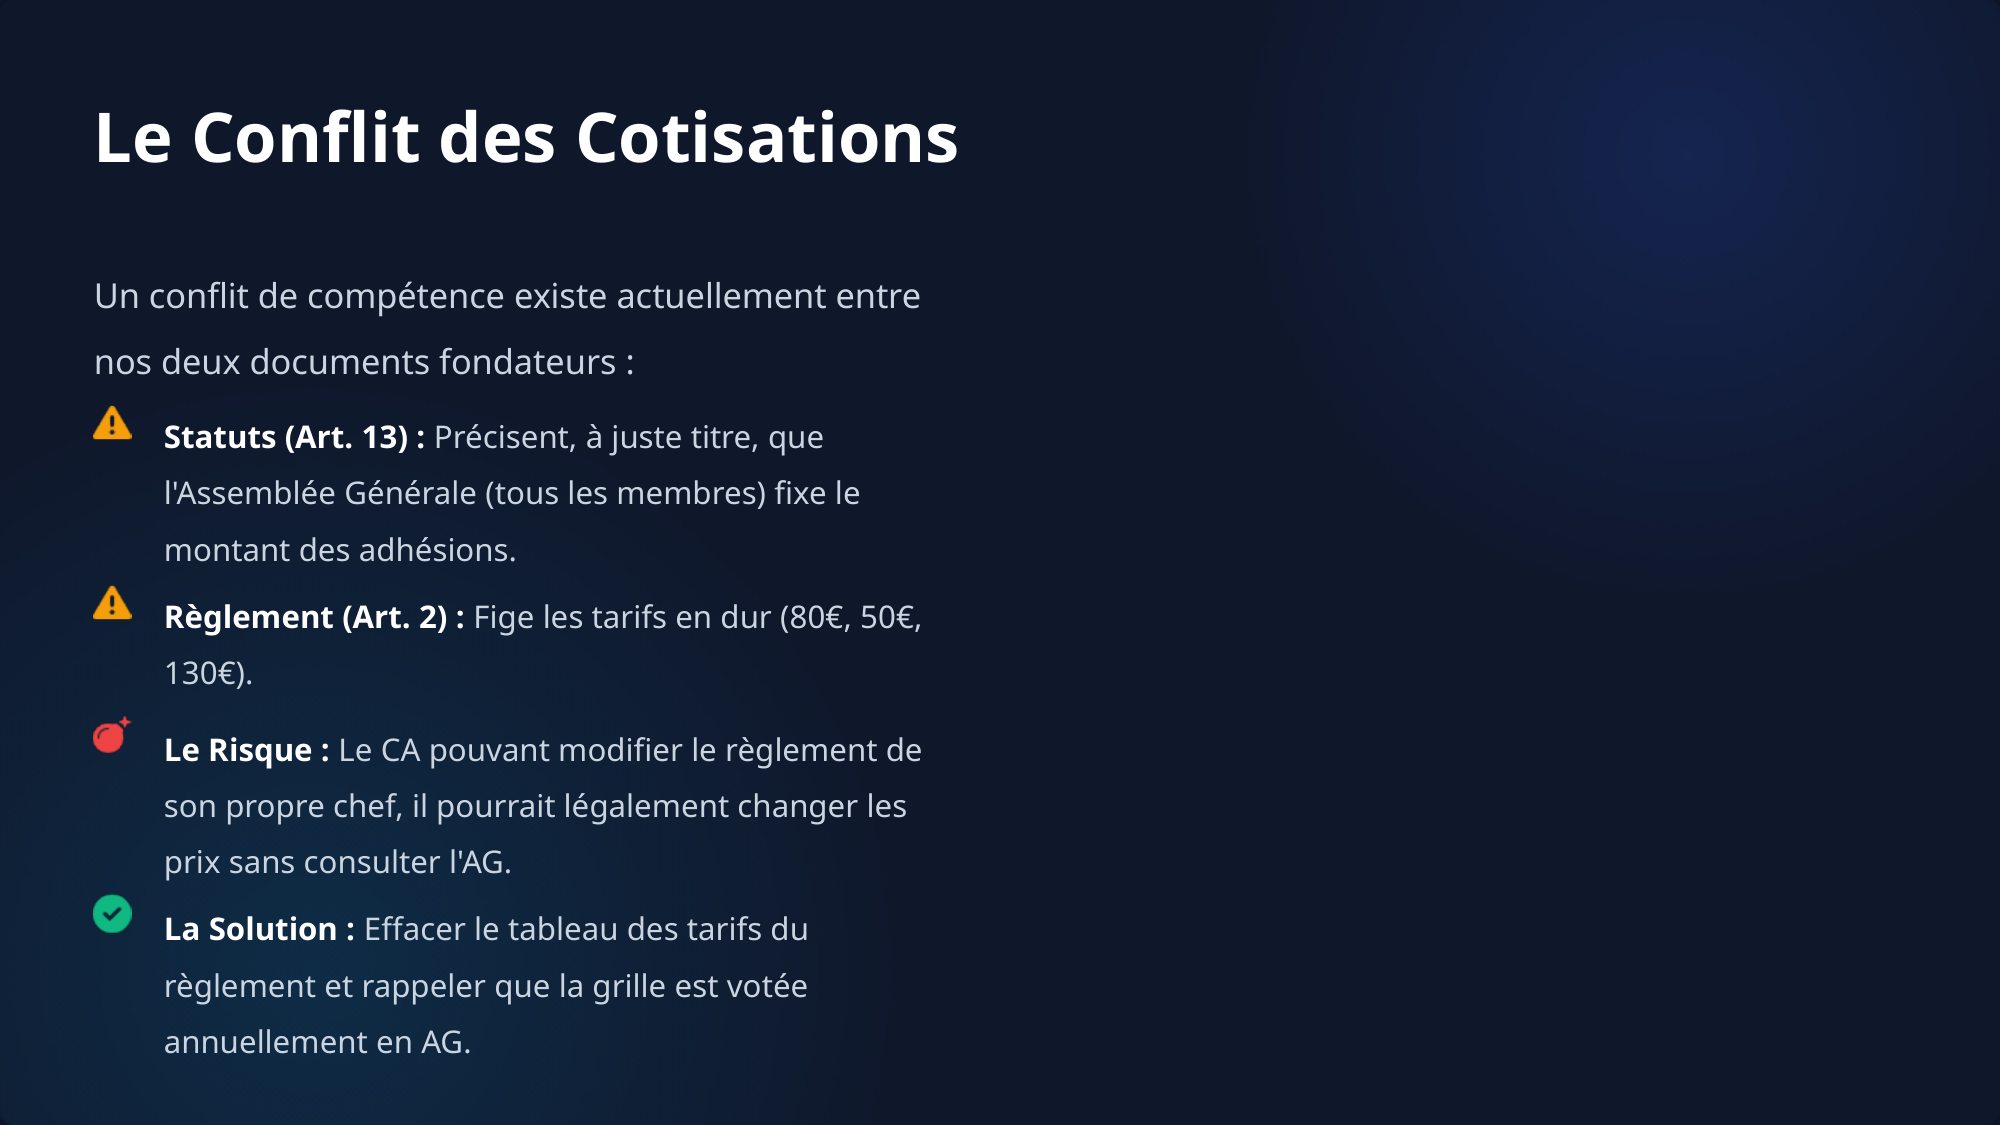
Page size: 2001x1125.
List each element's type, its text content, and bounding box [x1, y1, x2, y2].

text_box Statuts (Art. 13) : Précisent, à juste titre, que l'Assemblée Générale (tous les membres) fixe le montant des adhésions. [164, 398, 954, 568]
text_box La Solution : Effacer le tableau des tarifs du règlement et rappeler que la grille est votée annuellement en AG. [164, 890, 954, 1060]
picture [0, 0, 2000, 1125]
text_box Le Conflit des Cotisations [93, 93, 1997, 177]
text_box Un conflit de compétence existe actuellement entre nos deux documents fondateurs : [93, 249, 954, 382]
text_box Règlement (Art. 2) : Fige les tarifs en dur (80€, 50€, 130€). [164, 578, 954, 691]
text_box Le Risque : Le CA pouvant modifier le règlement de son propre chef, il pourrait légalement changer les prix sans consulter l'AG. [164, 711, 954, 880]
